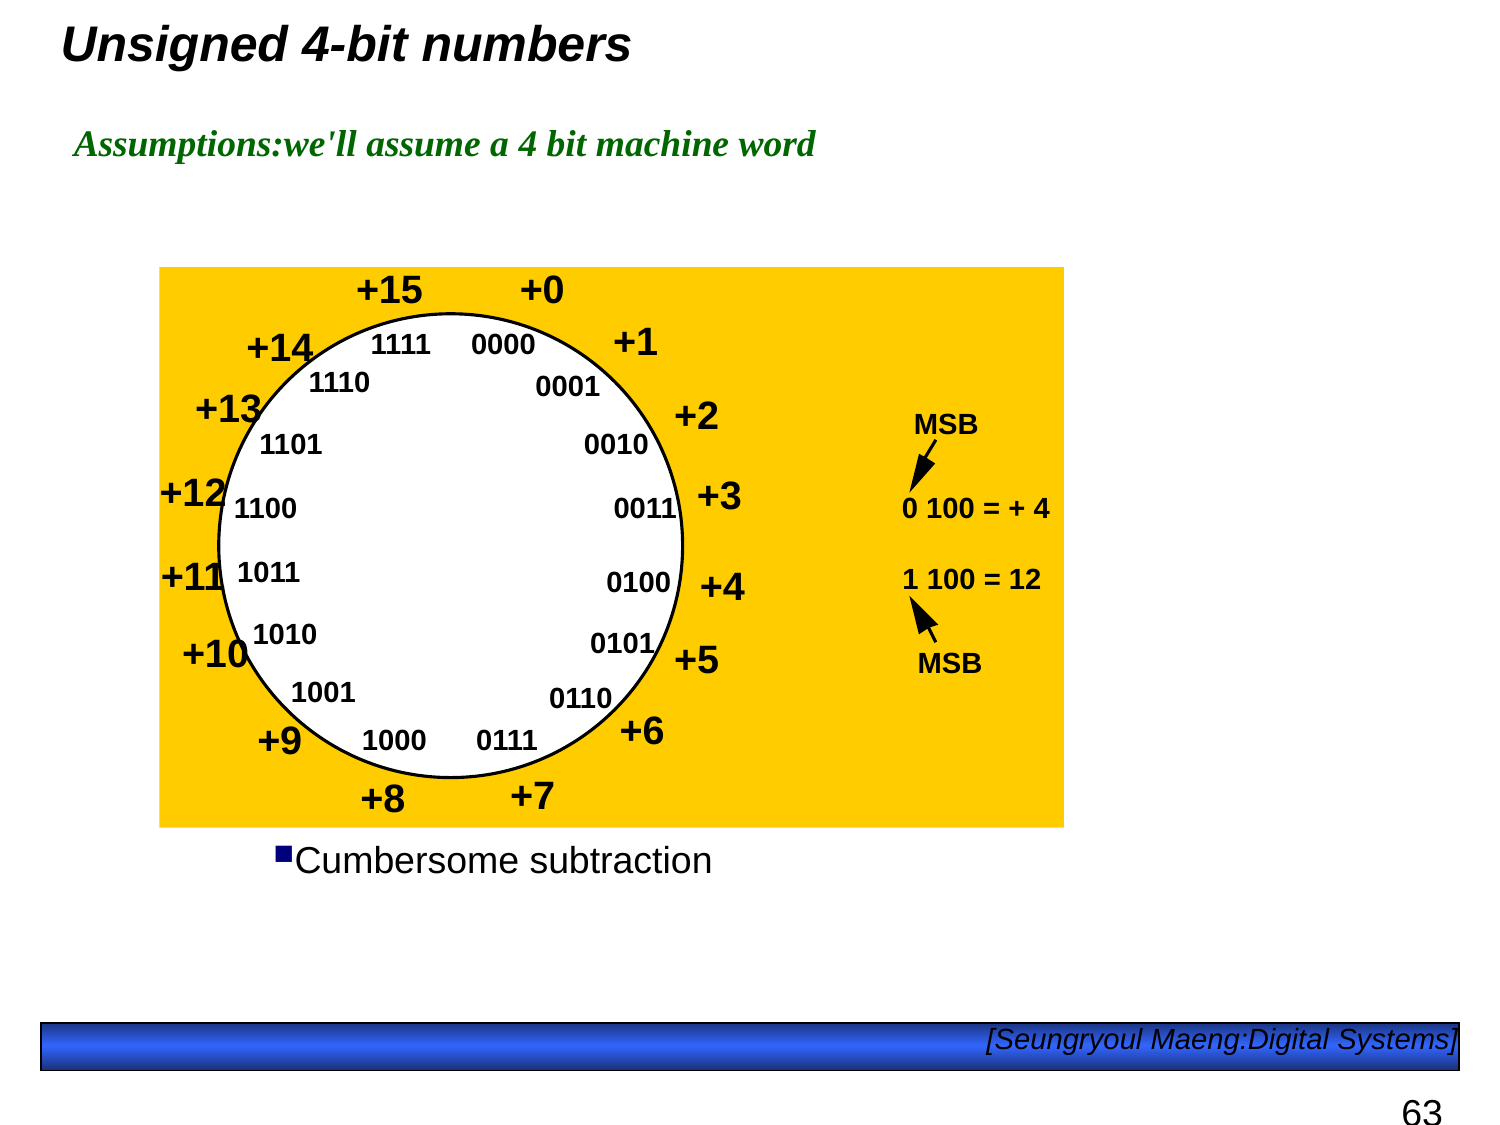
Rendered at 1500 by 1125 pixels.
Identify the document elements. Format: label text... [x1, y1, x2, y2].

text_box 0011 [613, 489, 678, 525]
text_box +5 [674, 634, 720, 682]
text_box +6 [619, 705, 665, 753]
text_box +4 [699, 560, 746, 608]
text_box +1 [613, 315, 659, 364]
text_box 1110 [308, 363, 371, 399]
text_box 1010 [252, 615, 318, 651]
text_box 0100 [606, 563, 672, 599]
title Unsigned 4-bit numbers [27, 0, 1446, 96]
text_box 1000 [361, 721, 427, 757]
text_box Assumptions:we'll assume a 4 bit machine word [59, 111, 1474, 172]
text_box 1 100 = 12 [902, 560, 1042, 596]
text_box 0001 [535, 367, 601, 403]
text_box +10 [182, 628, 250, 676]
text_box +9 [257, 715, 303, 763]
text_box +3 [696, 470, 742, 518]
text_box 0111 [476, 721, 539, 757]
text_box 1011 [236, 553, 301, 589]
text_box +12 [159, 466, 227, 515]
text_box +7 [510, 769, 556, 818]
text_box 1111 [370, 325, 432, 361]
text_box [159, 267, 1064, 828]
text_box 1101 [259, 424, 323, 460]
text_box 1001 [290, 673, 357, 709]
text_box 1100 [233, 489, 298, 525]
text_box <number> [1386, 1081, 1500, 1125]
text_box +14 [246, 322, 314, 370]
text_box 0110 [549, 679, 613, 715]
text_box 0010 [583, 424, 650, 460]
text_box +8 [360, 772, 406, 821]
text_box 0000 [471, 325, 537, 361]
text_box MSB [914, 405, 979, 441]
text_box +15 [356, 263, 424, 312]
text_box [Seungryoul Maeng:Digital Systems] [904, 1012, 1474, 1064]
text_box +0 [519, 263, 565, 312]
text_box +13 [195, 383, 263, 431]
text_box +11 [160, 550, 226, 599]
text_box MSB [917, 643, 983, 679]
text_box 0101 [590, 624, 656, 660]
text_box +2 [674, 389, 720, 438]
text_box Cumbersome subtraction [258, 828, 728, 889]
text_box 0 100 = + 4 [901, 489, 1059, 525]
